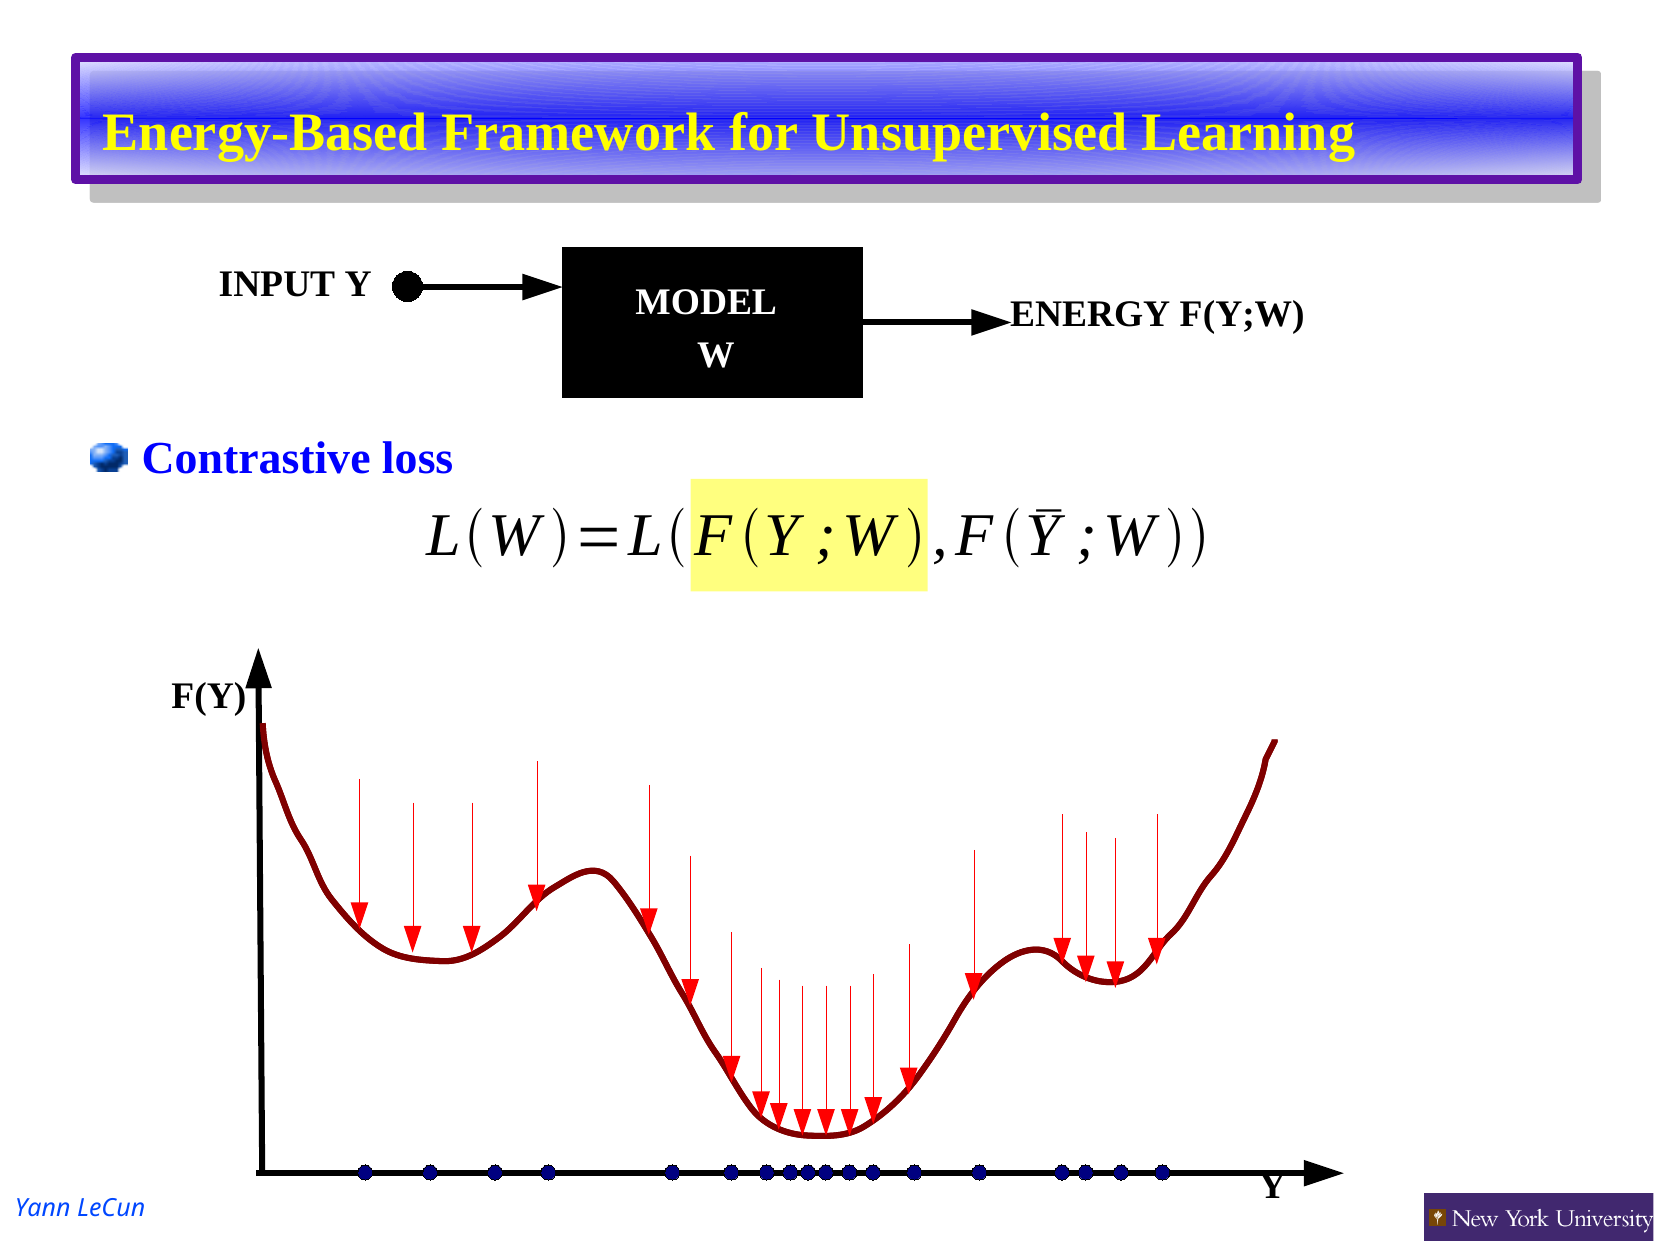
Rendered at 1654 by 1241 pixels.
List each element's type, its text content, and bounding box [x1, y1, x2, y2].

text_box [1113, 1164, 1129, 1181]
text_box [1054, 1164, 1070, 1181]
text_box [759, 1164, 775, 1181]
text_box [690, 478, 928, 502]
text_box [407, 271, 423, 302]
text_box Y [1258, 1165, 1372, 1226]
text_box [782, 1164, 798, 1181]
text_box [971, 1164, 987, 1181]
text_box INPUT Y [218, 263, 407, 313]
text_box [723, 1164, 739, 1181]
text_box F(Y) [171, 675, 285, 738]
text_box [562, 247, 863, 398]
text_box [540, 1164, 556, 1181]
text_box ENERGY F(Y;W) [1010, 292, 1463, 342]
text_box [357, 1164, 373, 1181]
text_box [818, 1164, 834, 1181]
text_box [1078, 1164, 1094, 1181]
text_box [422, 1164, 438, 1181]
text_box [1154, 1164, 1170, 1181]
text_box MODEL W [590, 280, 841, 391]
text_box [690, 572, 928, 592]
text_box [841, 1164, 857, 1181]
text_box [487, 1164, 503, 1181]
picture [1424, 1193, 1654, 1241]
title Energy-Based Framework for Unsupervised Learning [75, 57, 1578, 180]
text_box [906, 1164, 922, 1181]
text_box [664, 1164, 680, 1181]
list Contrastive loss [90, 432, 1579, 1163]
chart [406, 502, 1224, 572]
text_box [800, 1164, 816, 1181]
text_box [865, 1164, 881, 1181]
